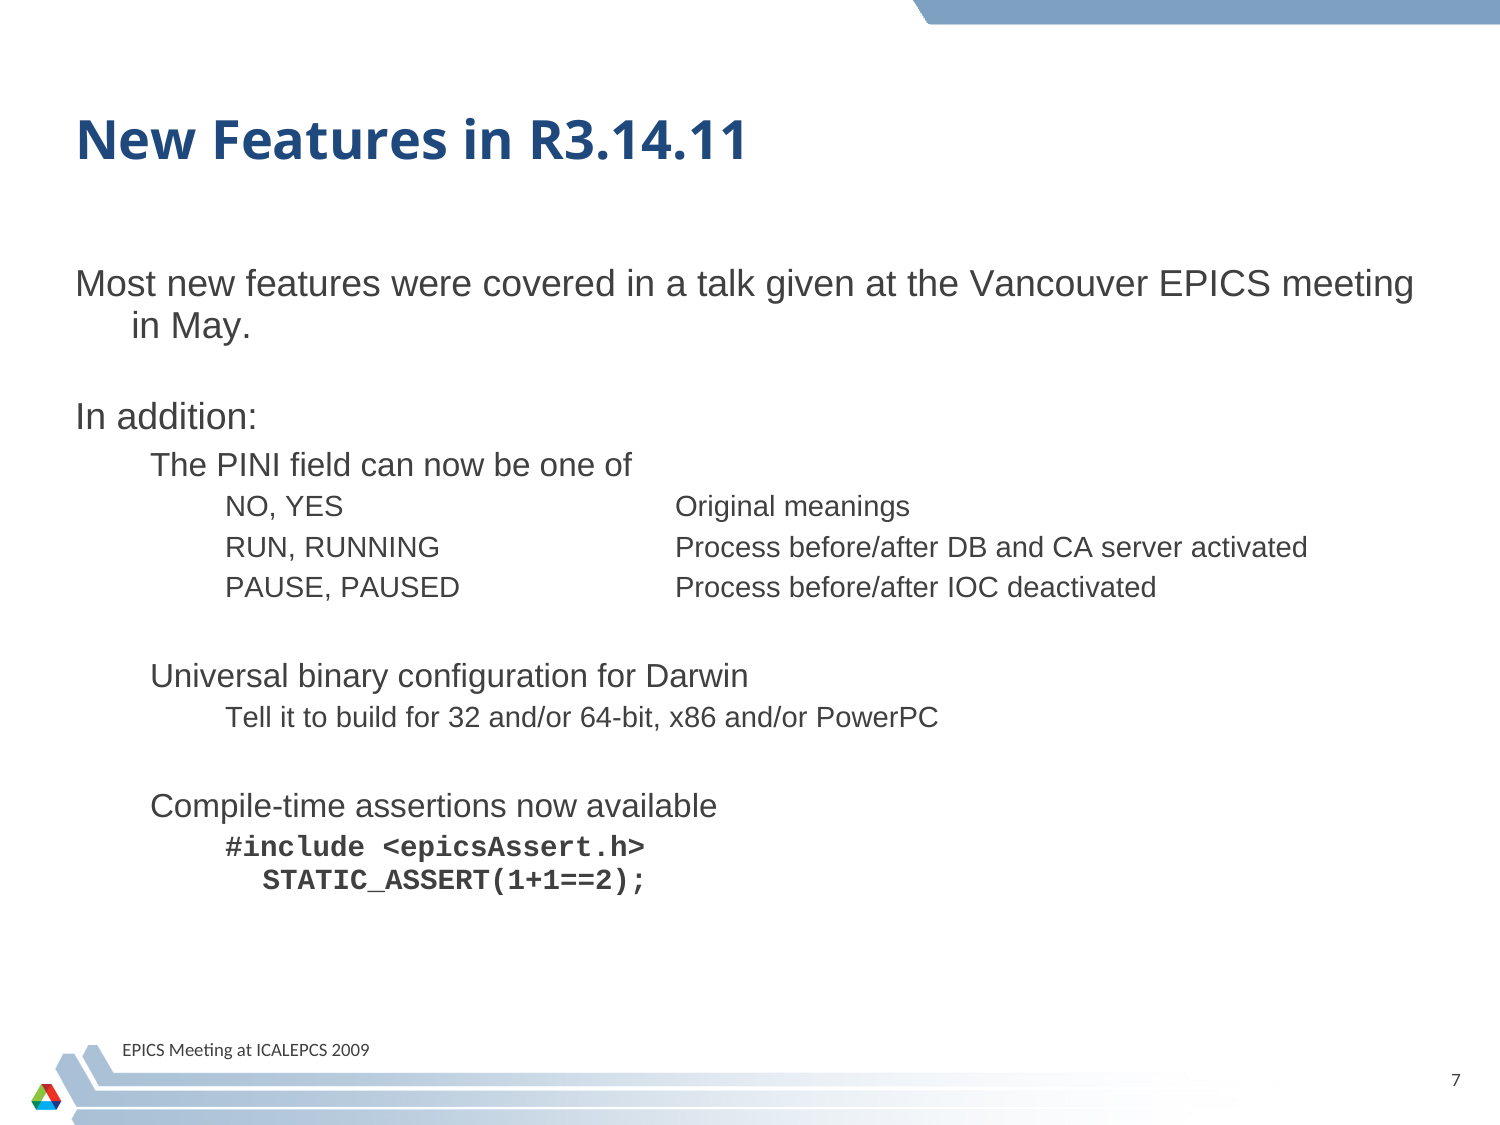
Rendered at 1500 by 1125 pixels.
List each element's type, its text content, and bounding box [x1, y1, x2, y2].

picture [0, 1037, 1500, 1125]
picture [0, 0, 1500, 26]
title New Features in R3.14.11 [75, 45, 1426, 233]
list Most new features were covered in a talk given at the Vancouver EPICS meeting in May. In addition: The PINI field can now be one of NO, YES Original meanings RUN, RUNNING Process before/after DB and CA server activated PAUSE, PAUSED Process before/after IOC deactivated Universal binary configuration for Darwin Tell it to build for 32 and/or 64-bit, x86 and/or PowerPC Compile-time assertions now available #include <epicsAssert.h> STATIC_ASSERT(1+1==2); [75, 262, 1426, 1006]
